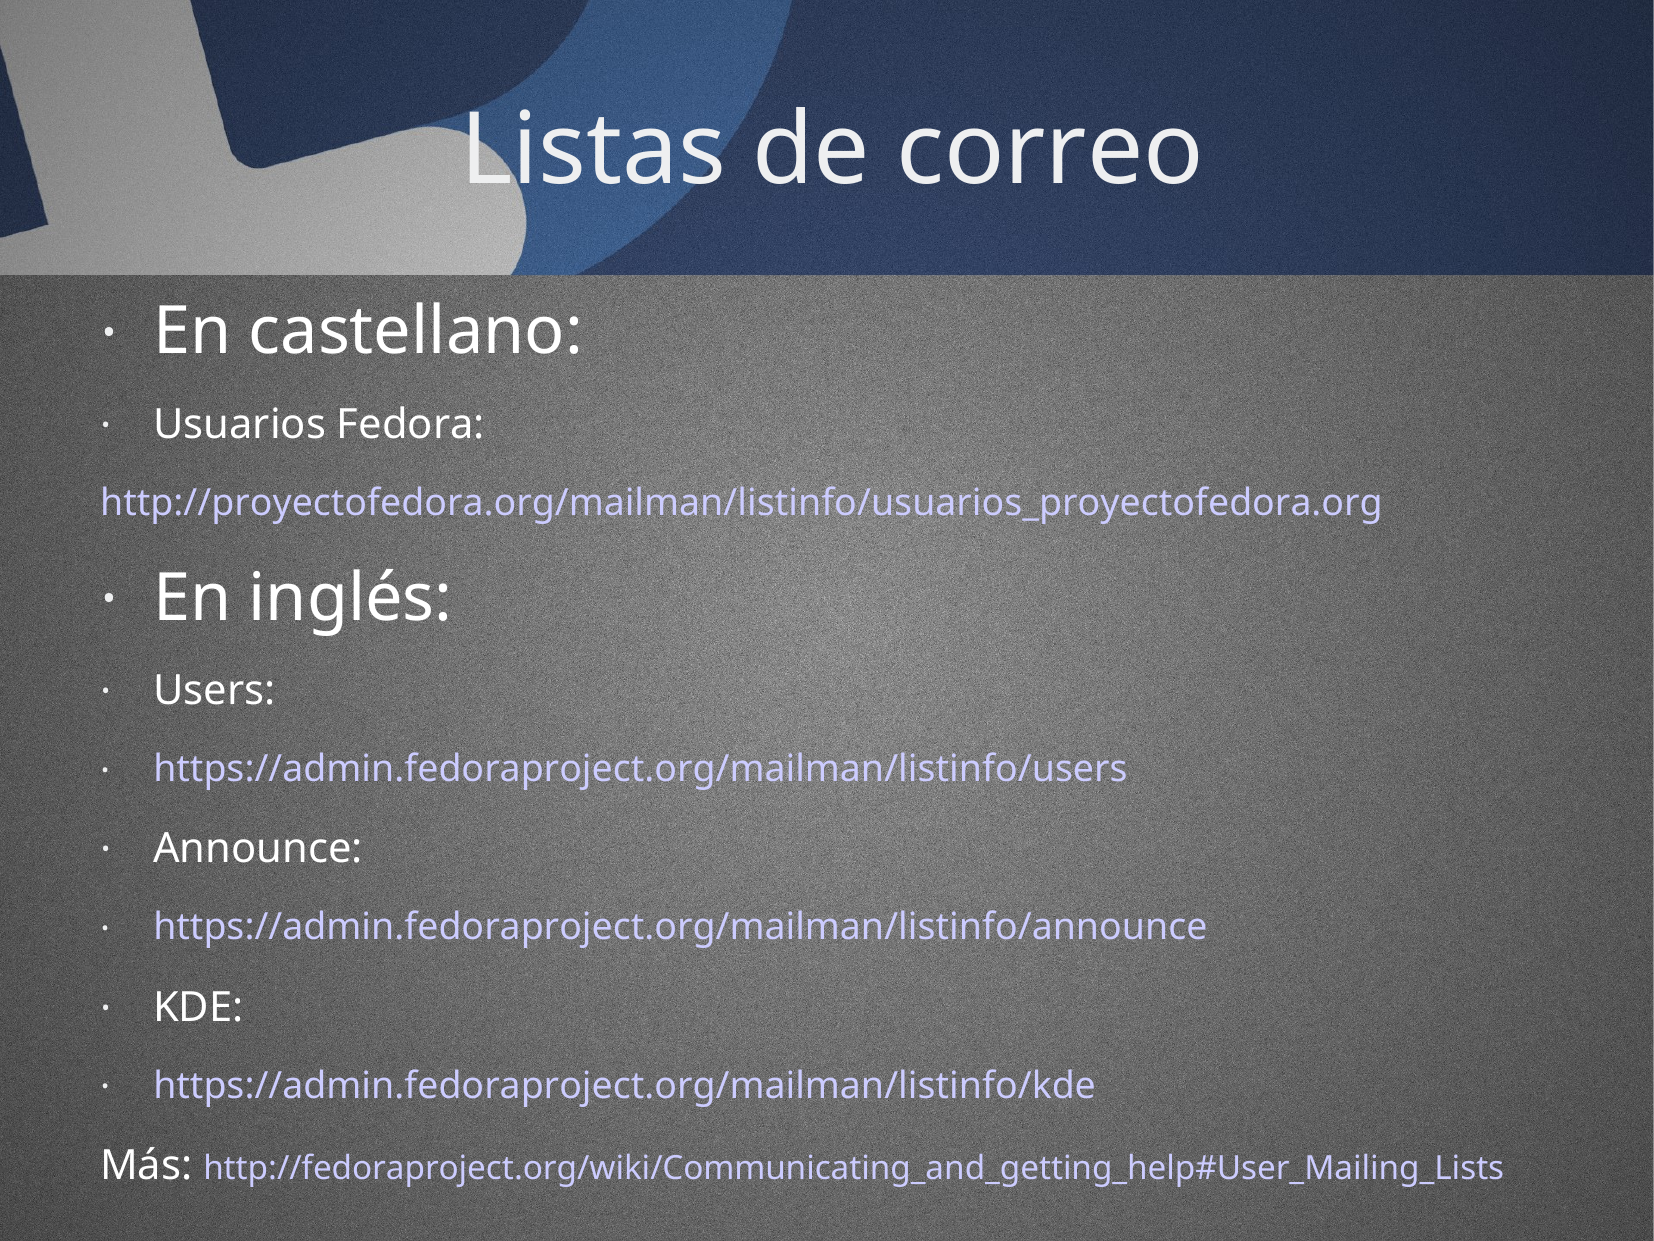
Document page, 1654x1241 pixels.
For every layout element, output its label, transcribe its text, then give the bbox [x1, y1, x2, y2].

picture [0, 0, 1654, 1241]
text_box Listas de correo [88, 43, 1577, 252]
text_box En castellano: Usuarios Fedora: http://proyectofedora.org/mailman/listinfo/usuarios_proyectofedora.org En inglés: Users: https://admin.fedoraproject.org/mailman/listinfo/users Announce: https://admin.fedoraproject.org/mailman/listinfo/announce KDE: https://admin.fedoraproject.org/mailman/listinfo/kde Más: http://fedoraproject.org/wiki/Communicating_and_getting_help#User_Mailing_Lists [82, 290, 1571, 1241]
